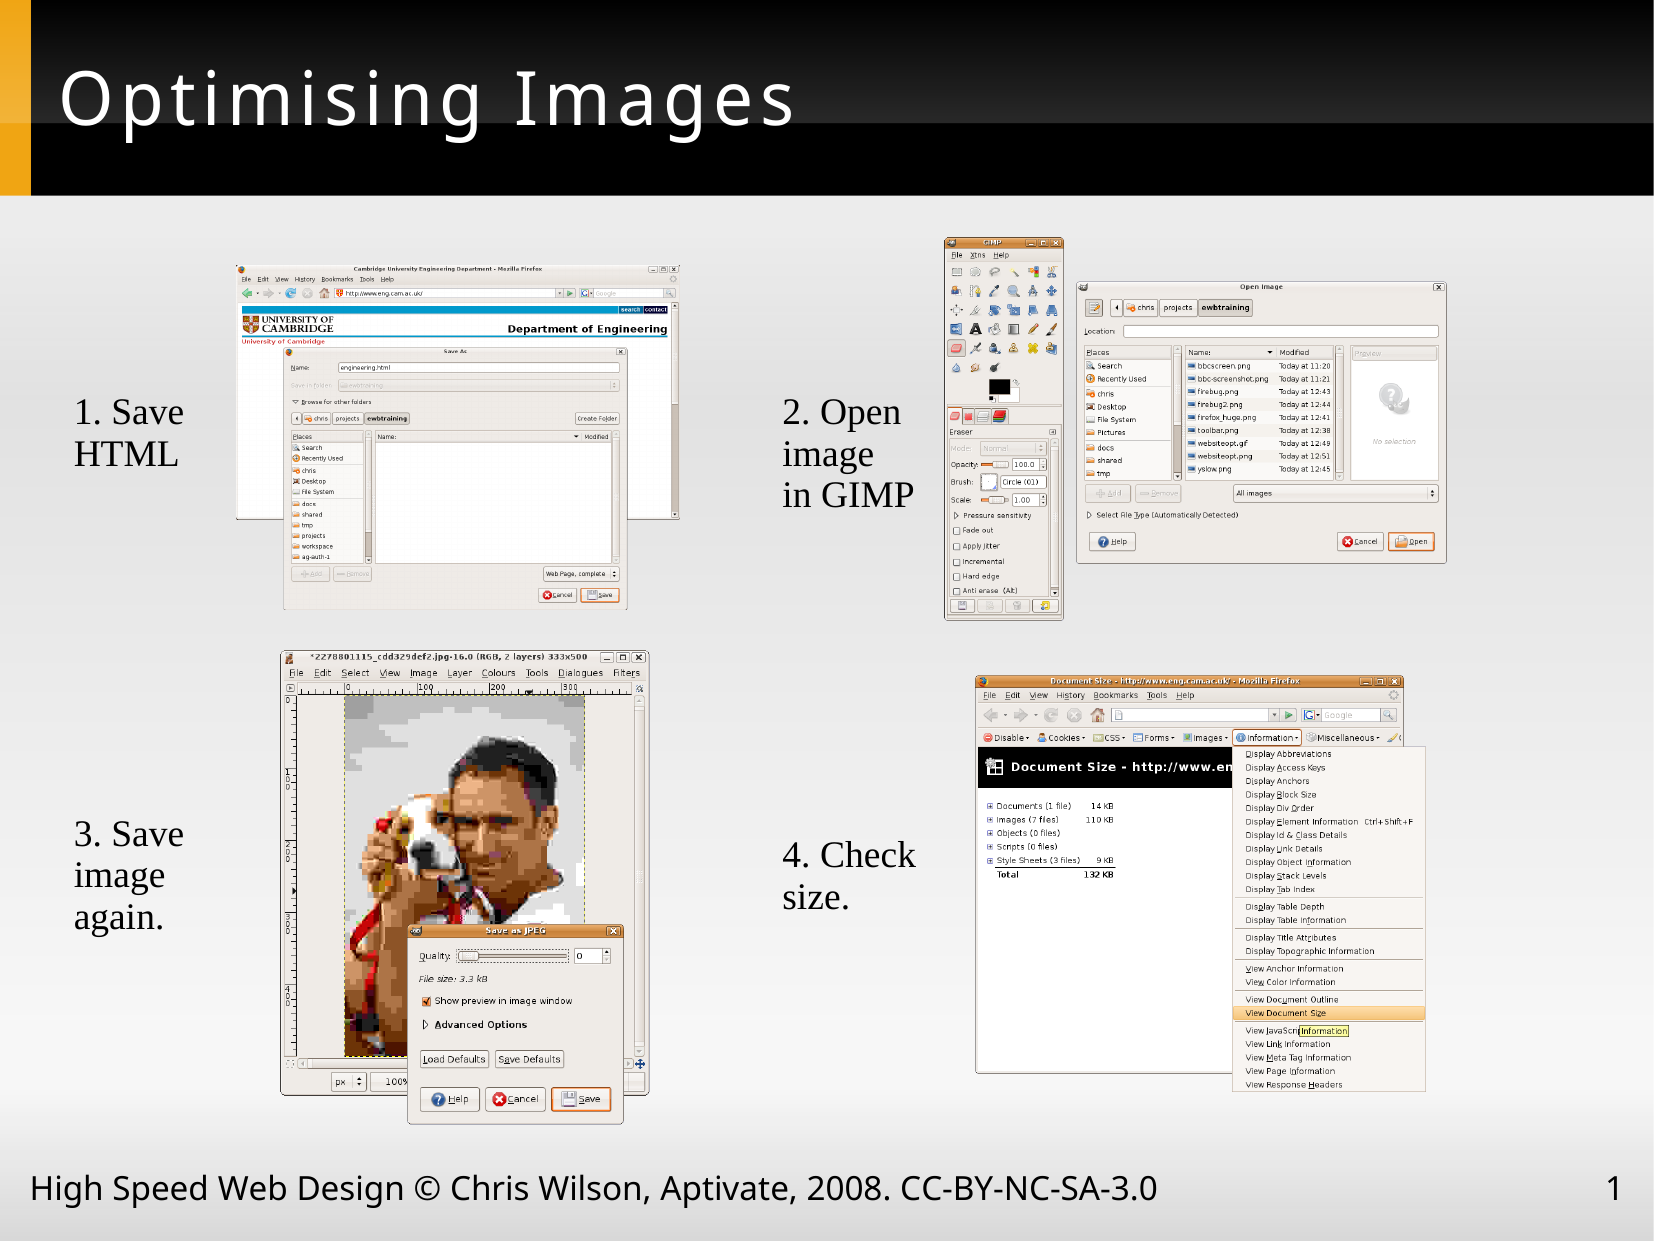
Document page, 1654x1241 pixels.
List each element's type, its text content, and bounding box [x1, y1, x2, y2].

text_box 3. Save image again. [59, 805, 200, 945]
text_box 1. Save HTML [59, 383, 200, 482]
title Optimising Images [59, 29, 1610, 163]
picture [0, 0, 1654, 1241]
text_box 4. Check size. [767, 826, 932, 925]
text_box 2. Open image in GIMP [767, 383, 930, 524]
